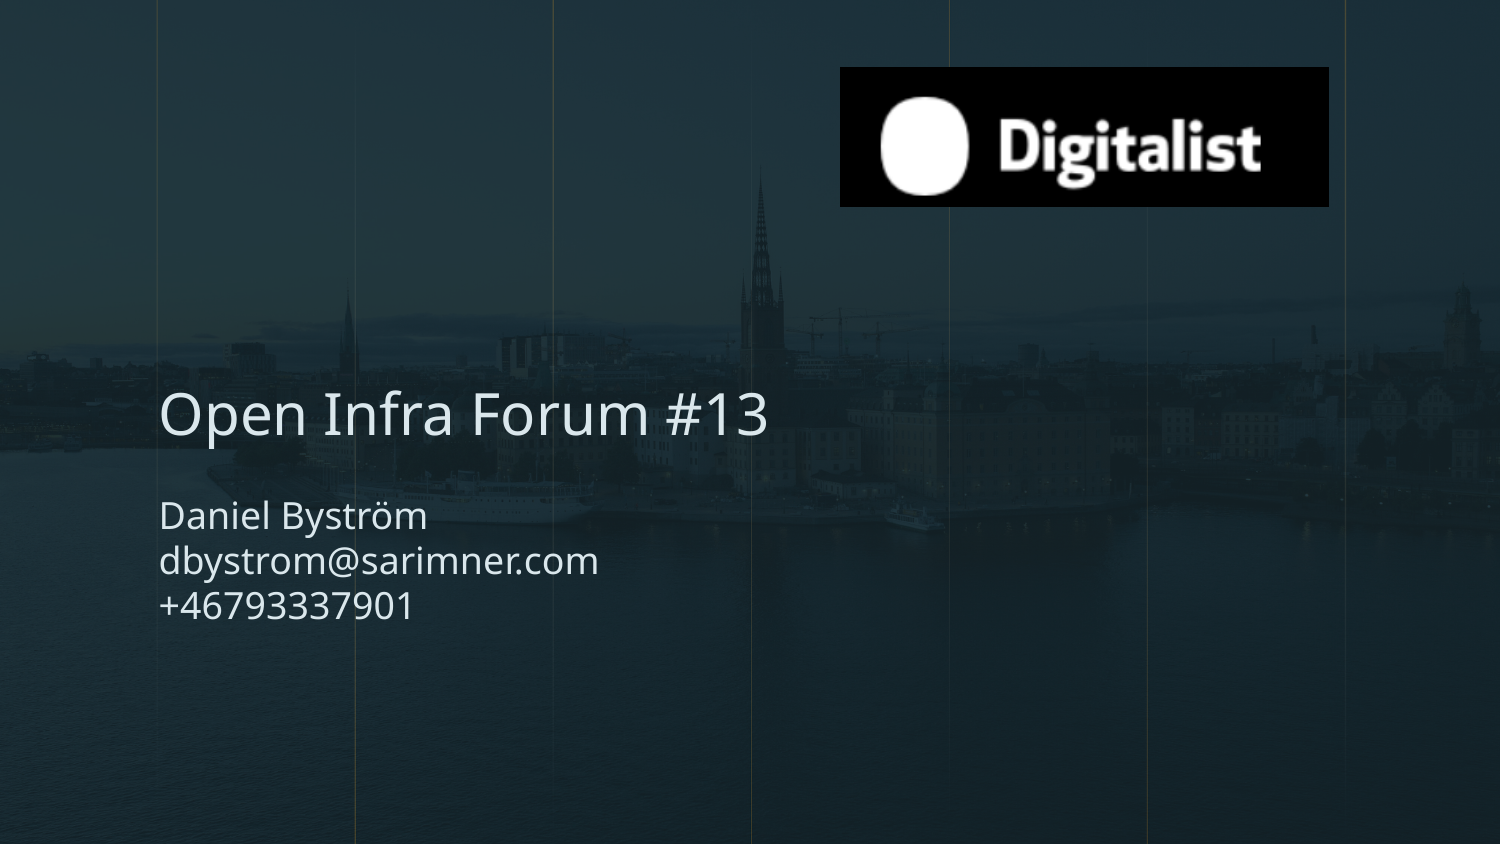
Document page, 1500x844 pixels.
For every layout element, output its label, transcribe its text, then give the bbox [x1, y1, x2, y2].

picture [0, 0, 1500, 844]
text_box Open Infra Forum #13 Daniel Byström dbystrom@sarimner.com +46793337901 [143, 361, 1211, 591]
